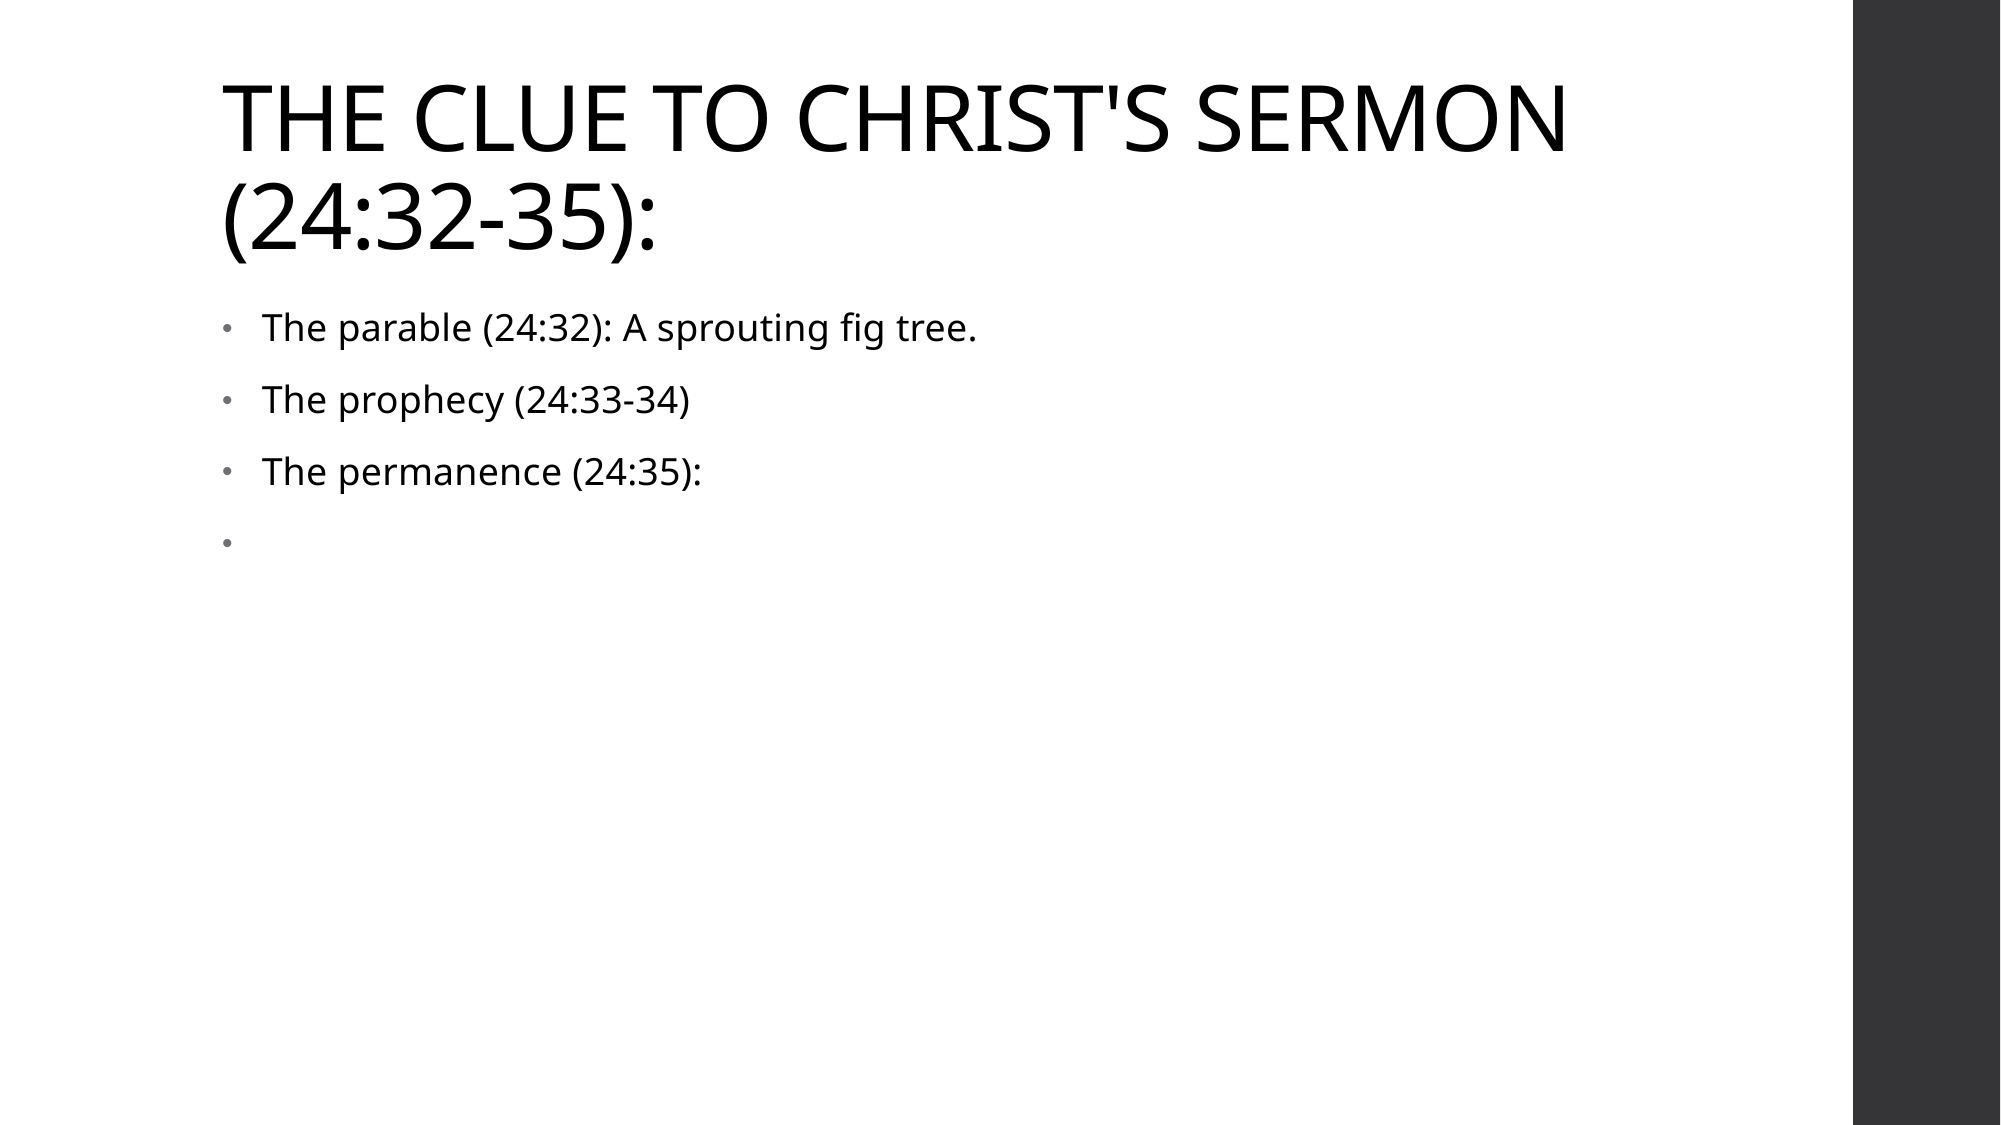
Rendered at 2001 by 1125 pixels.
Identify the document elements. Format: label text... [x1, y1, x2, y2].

title THE CLUE TO CHRIST'S SERMON (24:32-35): [206, 60, 1797, 278]
list The parable (24:32): A sprouting fig tree. The prophecy (24:33-34) The permanence (24:35): [206, 299, 1617, 1014]
